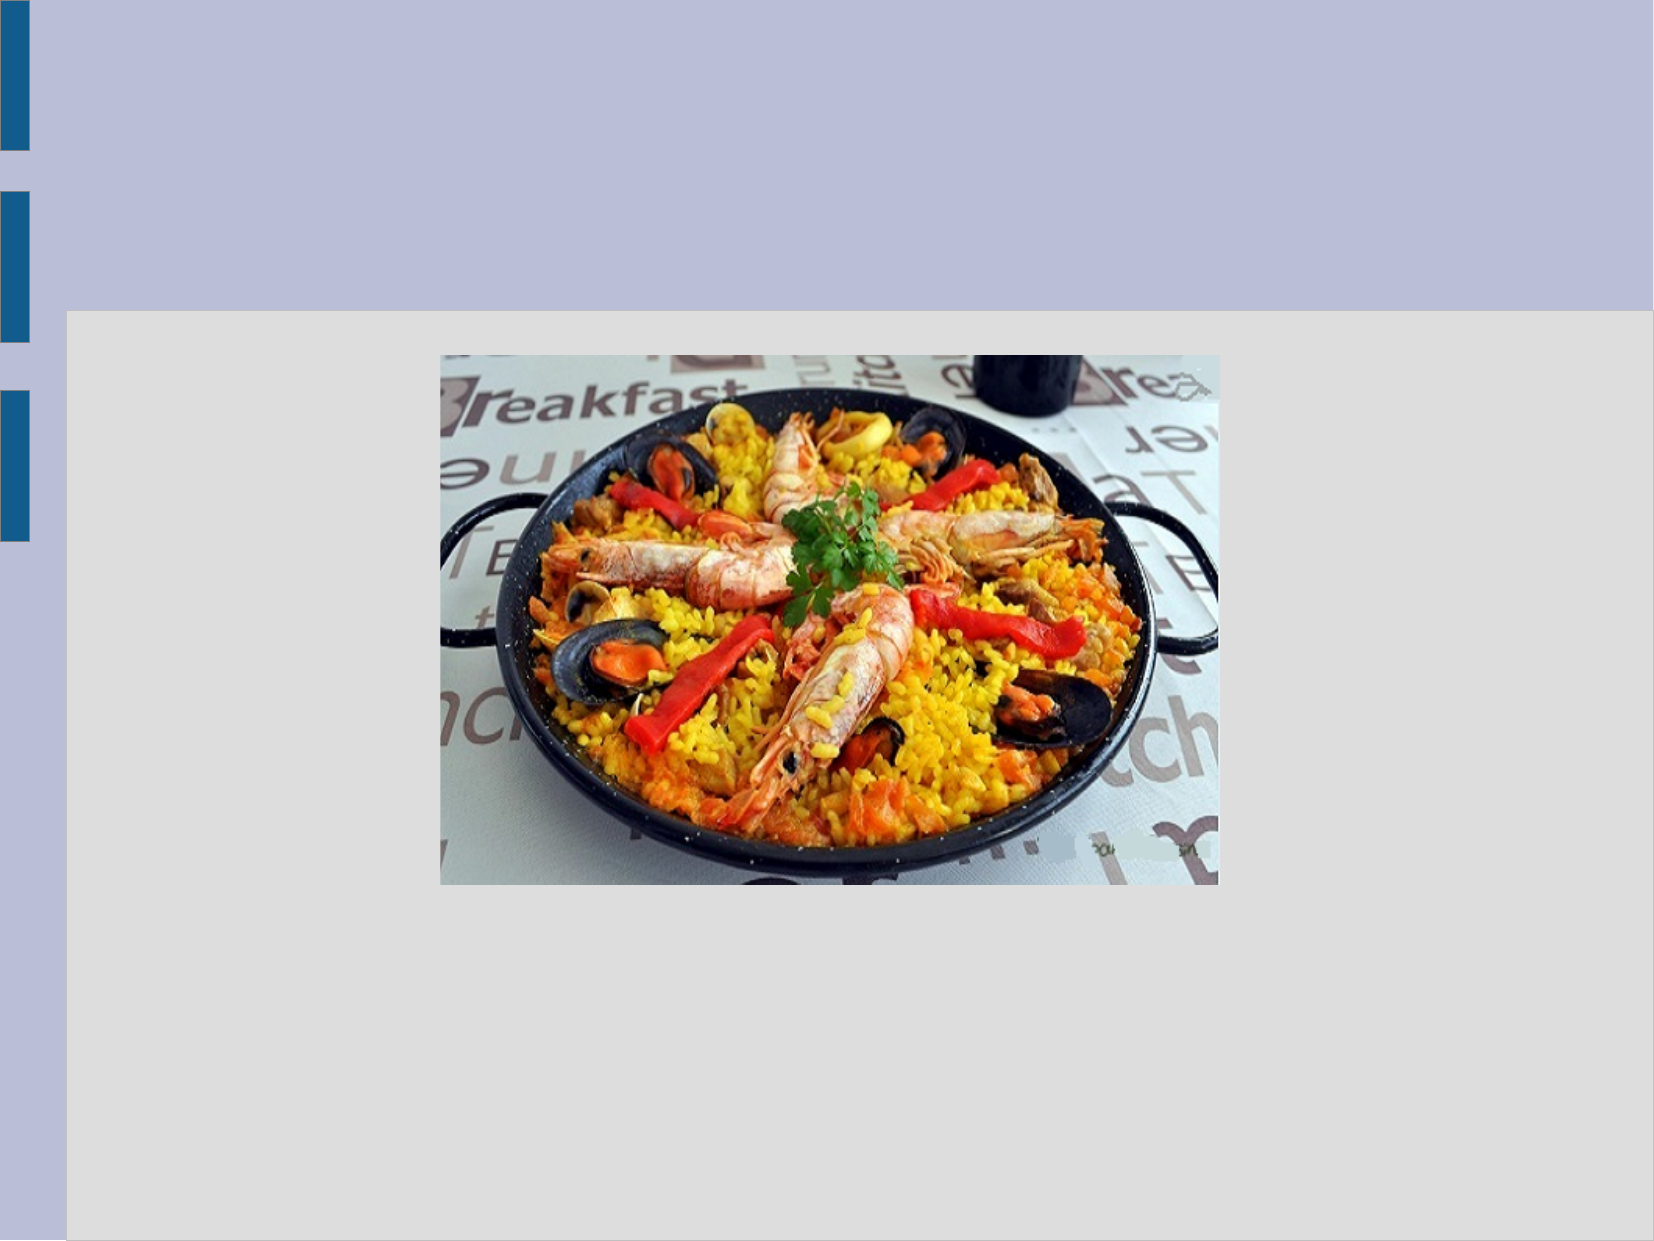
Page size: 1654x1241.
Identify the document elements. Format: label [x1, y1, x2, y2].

picture [440, 355, 1222, 885]
